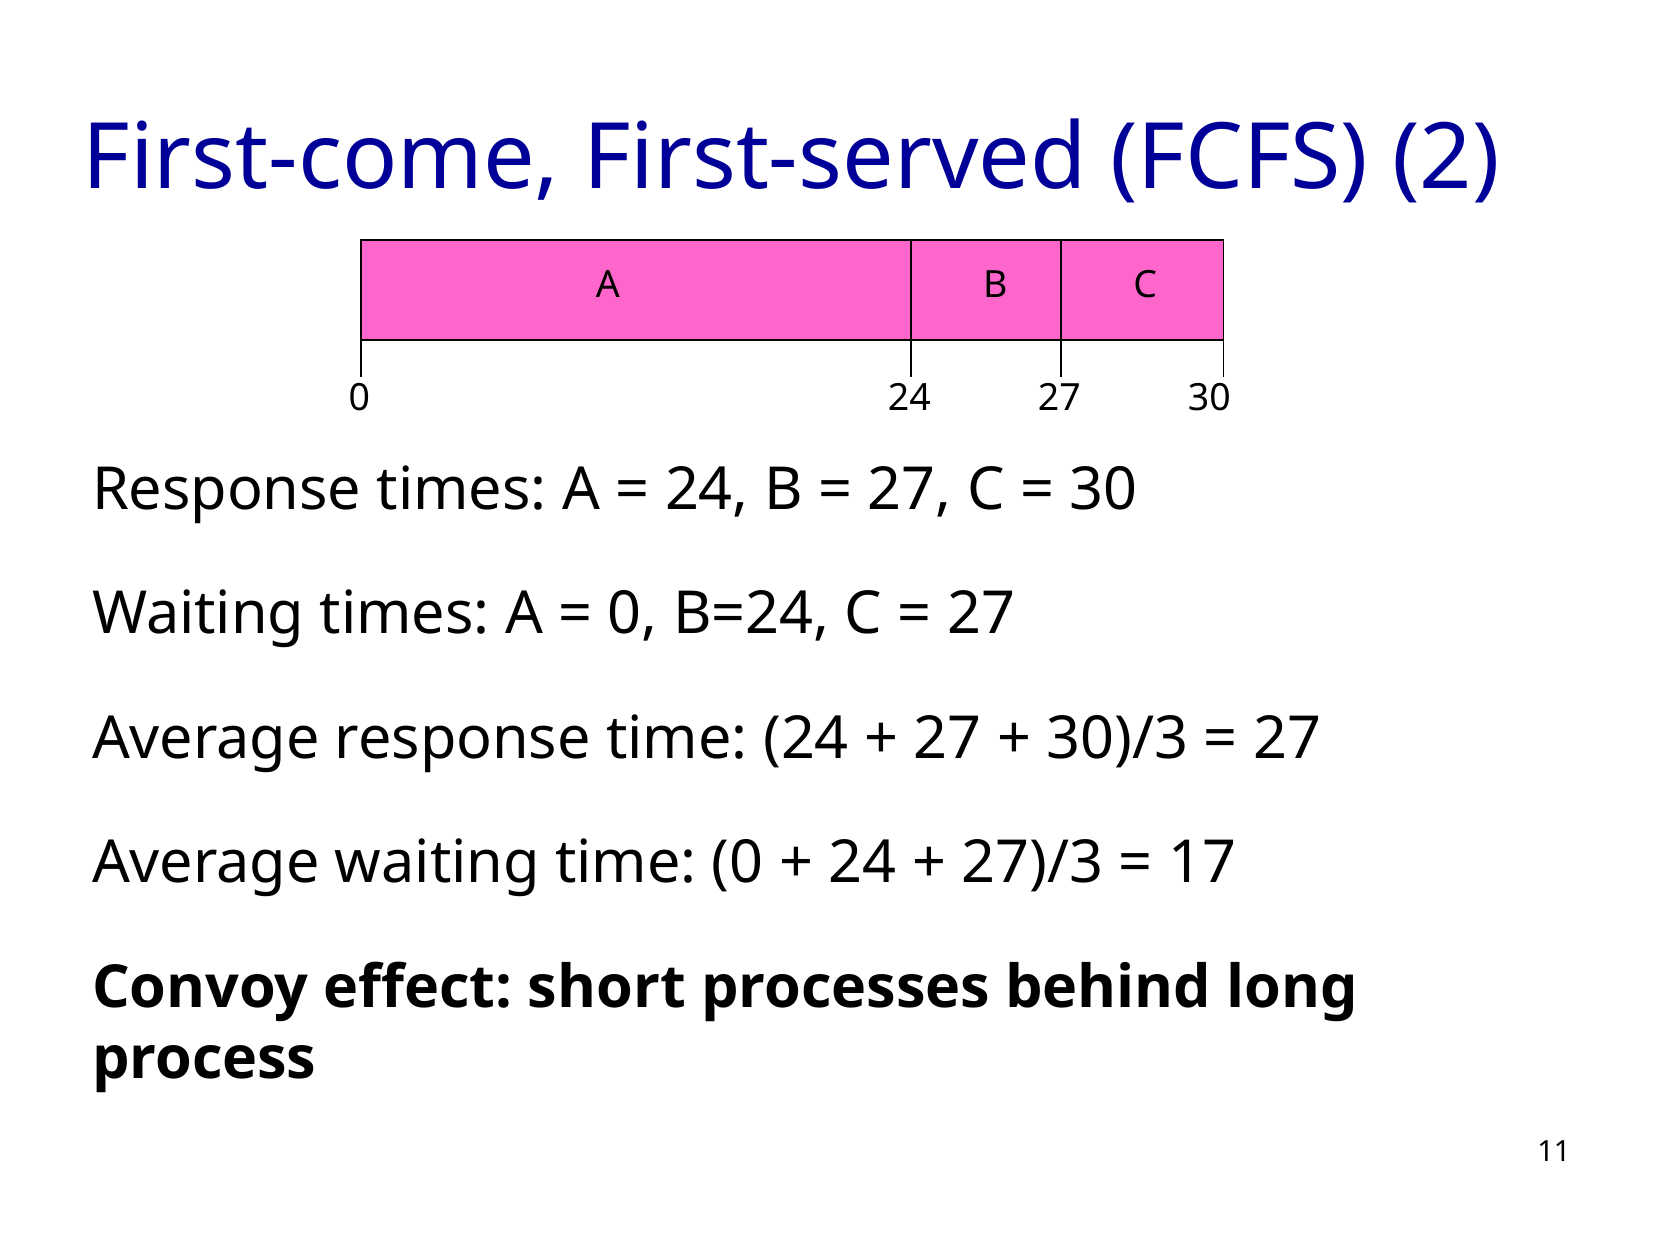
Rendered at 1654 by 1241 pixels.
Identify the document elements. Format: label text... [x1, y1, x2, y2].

text_box [1062, 240, 1224, 340]
text_box [361, 240, 910, 340]
text_box 30 [1173, 365, 1246, 426]
text_box A [580, 252, 635, 313]
list Response times: A = 24, B = 27, C = 30 Waiting times: A = 0, B=24, C = 27 Average response time: (24 + 27 + 30)/3 = 27 Average waiting time: (0 + 24 + 27)/3 = 17 Convoy effect: short processes behind long process [60, 450, 1571, 1096]
title First-come, First-served (FCFS) (2) [82, 49, 1571, 257]
text_box B [968, 252, 1023, 313]
text_box 27 [1023, 365, 1096, 426]
text_box C [1118, 252, 1173, 313]
text_box [912, 240, 1060, 340]
text_box 24 [873, 365, 946, 426]
text_box 0 [333, 365, 385, 426]
